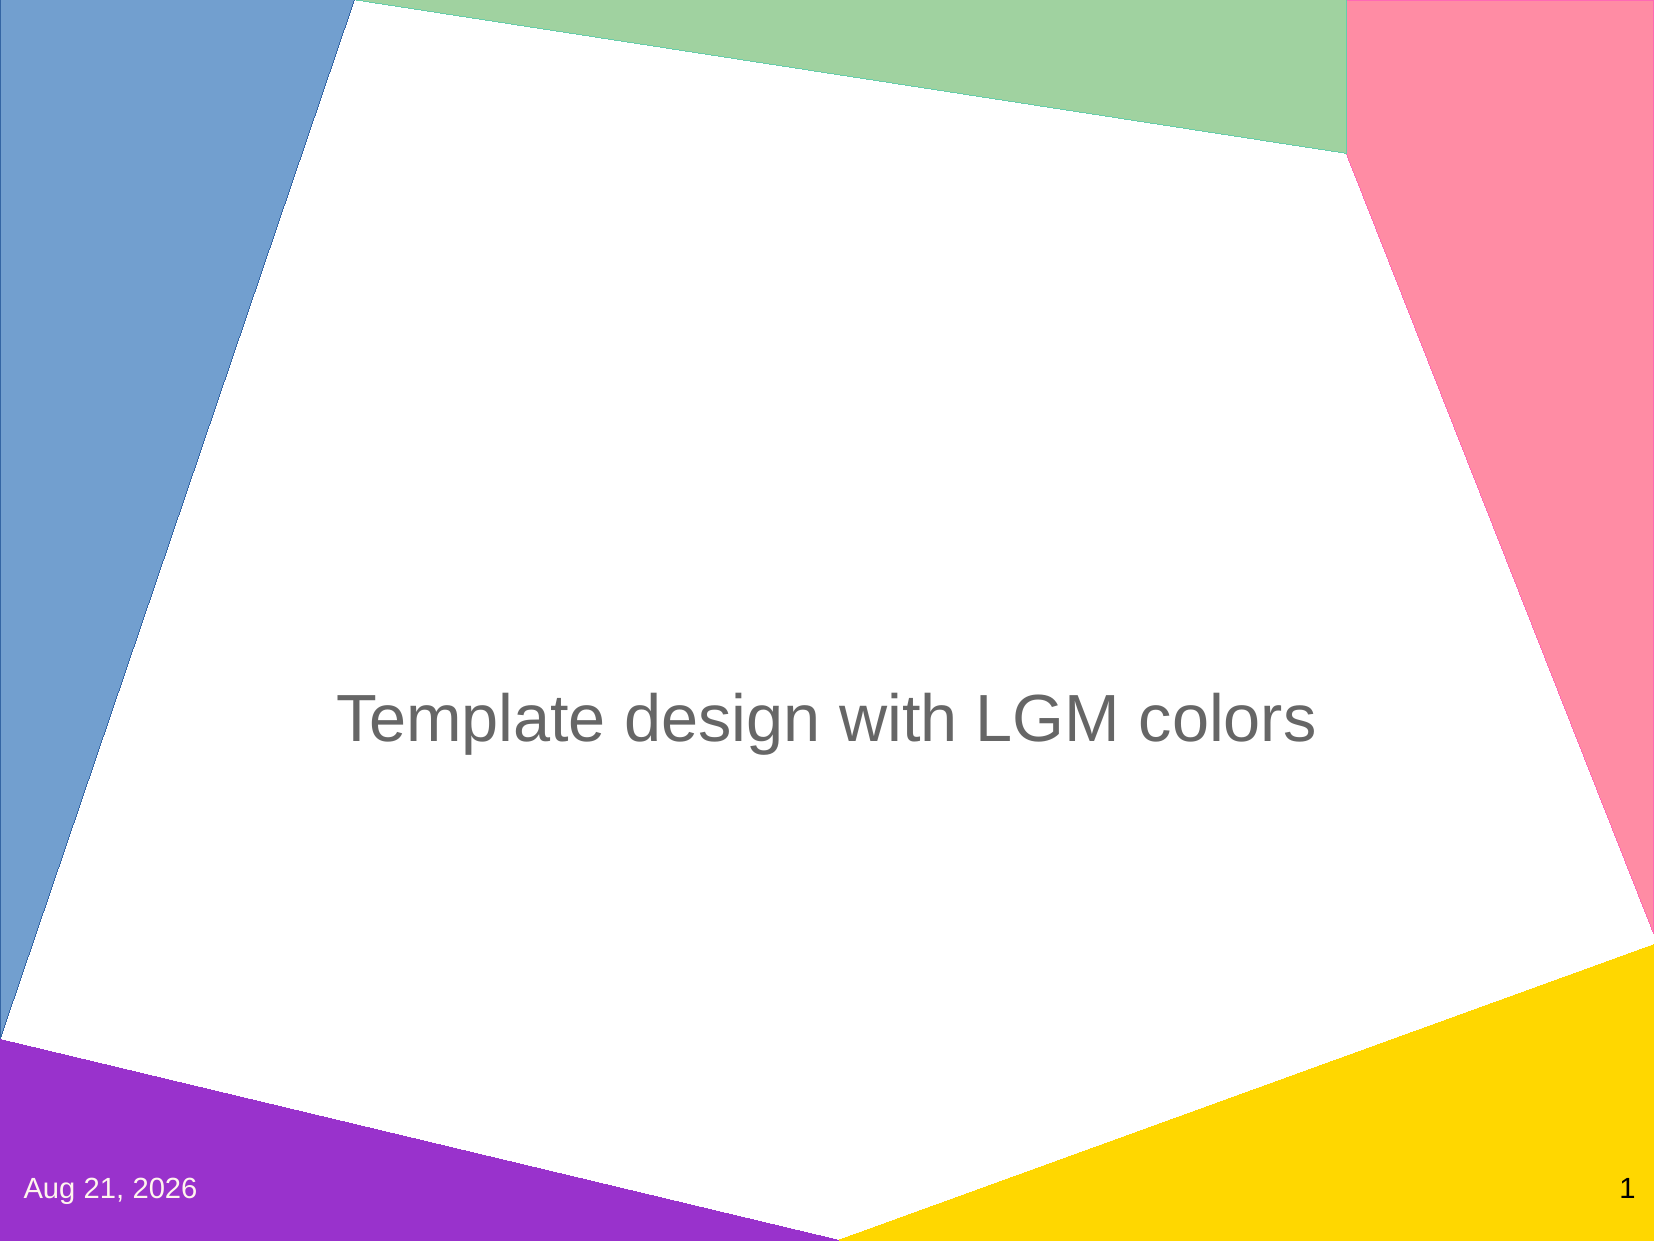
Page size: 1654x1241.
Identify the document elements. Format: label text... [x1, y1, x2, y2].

subtitle Template design with LGM colors [114, 302, 1539, 1134]
